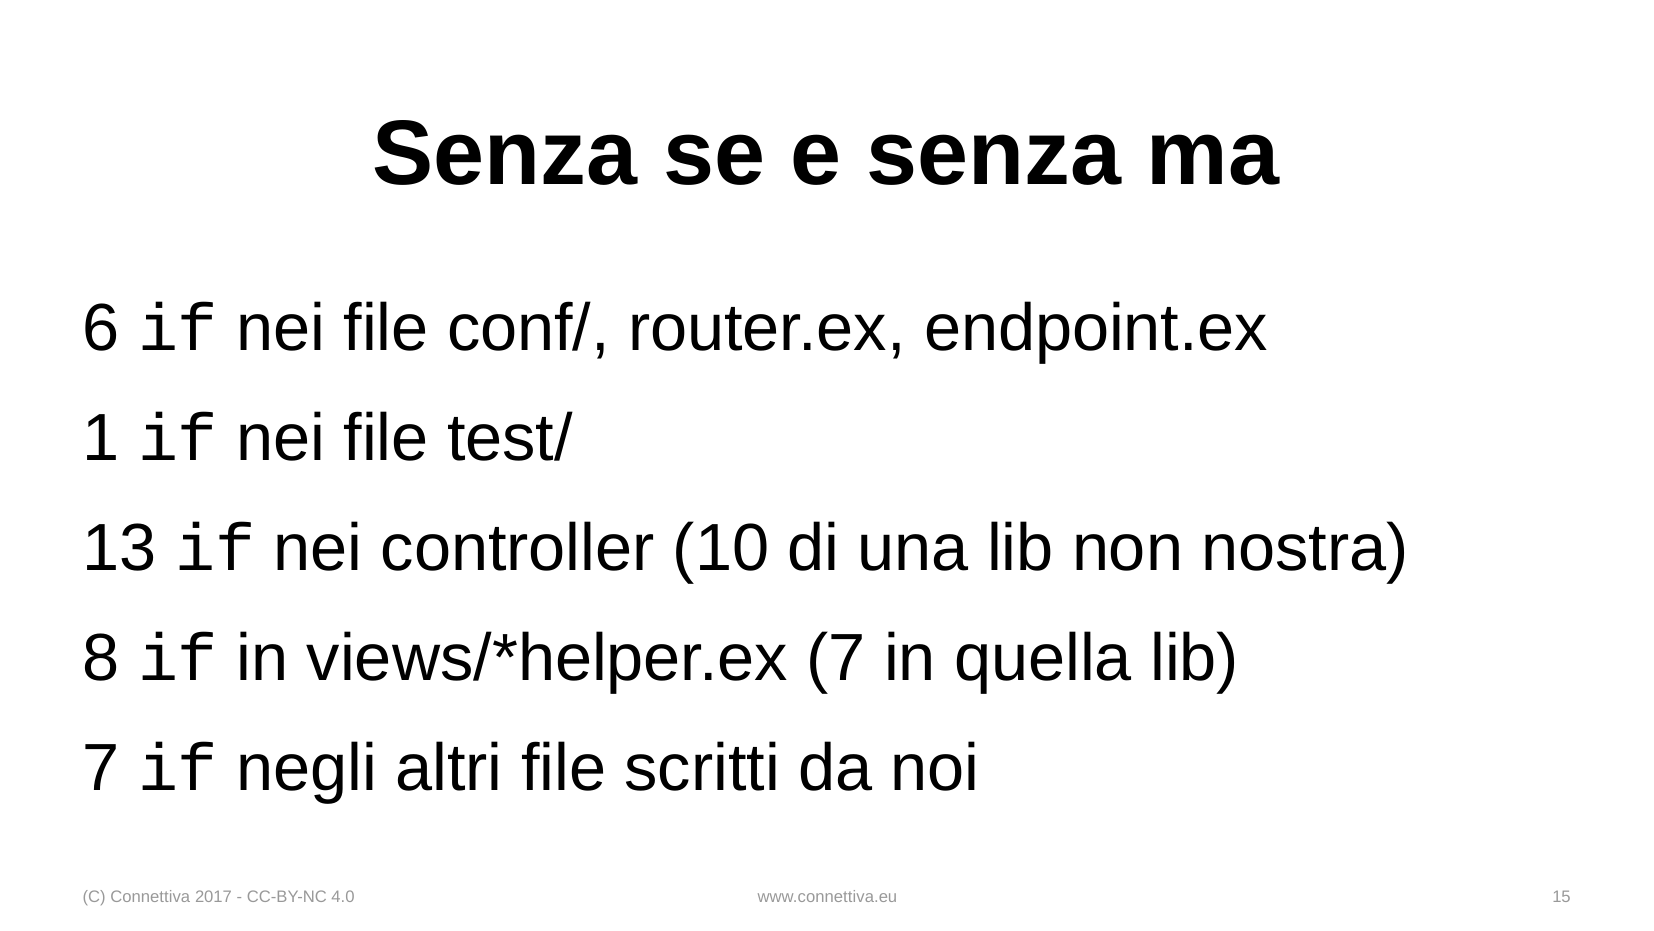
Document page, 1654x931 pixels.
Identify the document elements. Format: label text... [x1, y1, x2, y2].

list 6 if nei file conf/, router.ex, endpoint.ex 1 if nei file test/ 13 if nei controller (10 di una lib non nostra) 8 if in views/*helper.ex (7 in quella lib) 7 if negli altri file scritti da noi [82, 290, 1571, 931]
title Senza se e senza ma [82, 49, 1571, 257]
